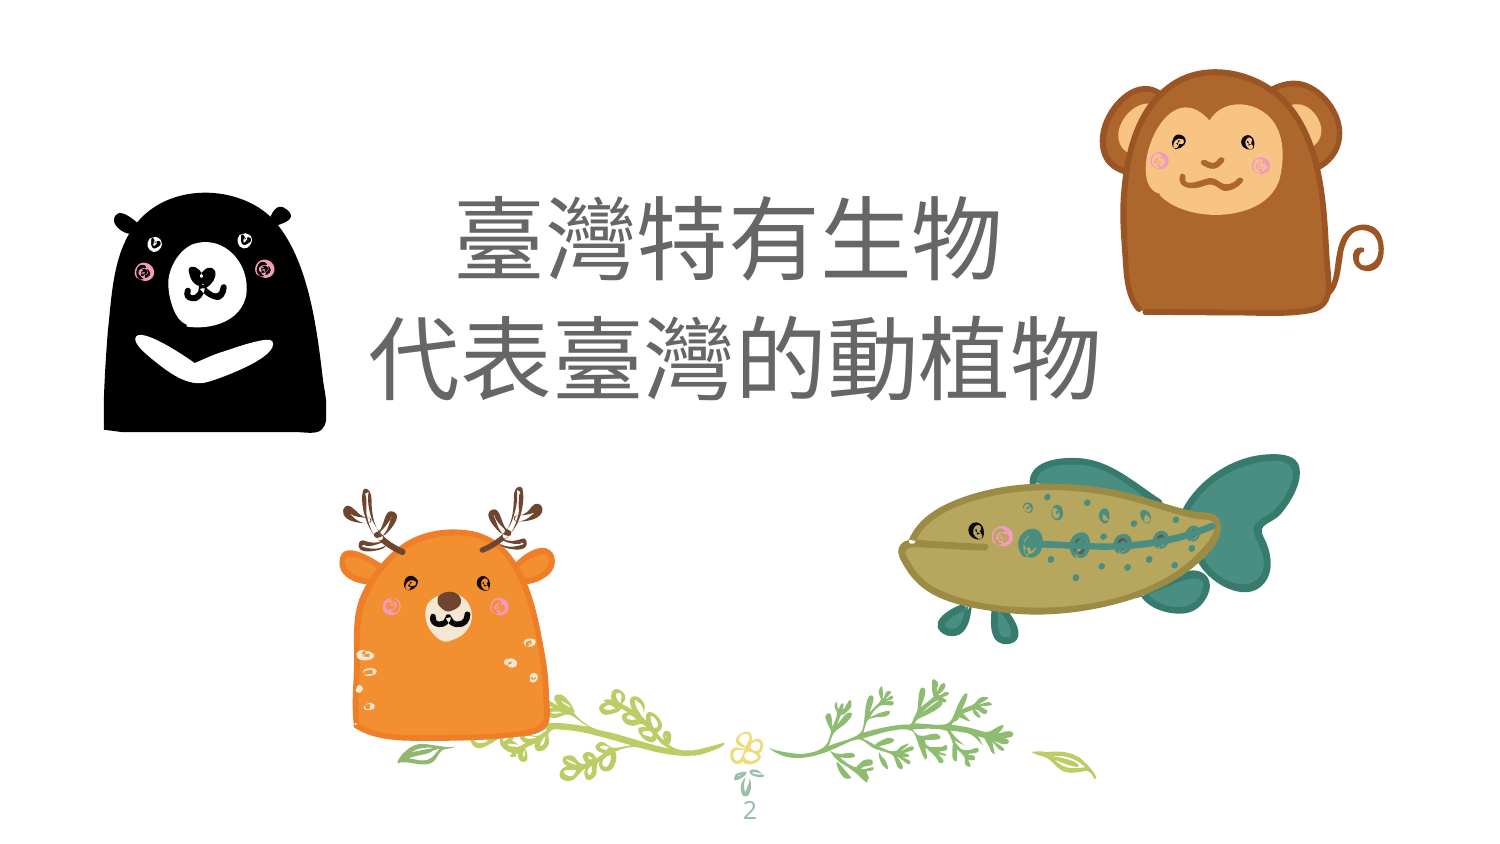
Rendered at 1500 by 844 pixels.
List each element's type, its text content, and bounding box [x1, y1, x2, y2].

text_box 代表臺灣的動植物 [353, 294, 1147, 429]
picture [103, 192, 327, 434]
text_box 2 [705, 779, 796, 844]
picture [898, 454, 1301, 645]
picture [1099, 68, 1384, 317]
picture [338, 486, 556, 741]
text_box 臺灣特有生物 [438, 174, 1099, 294]
